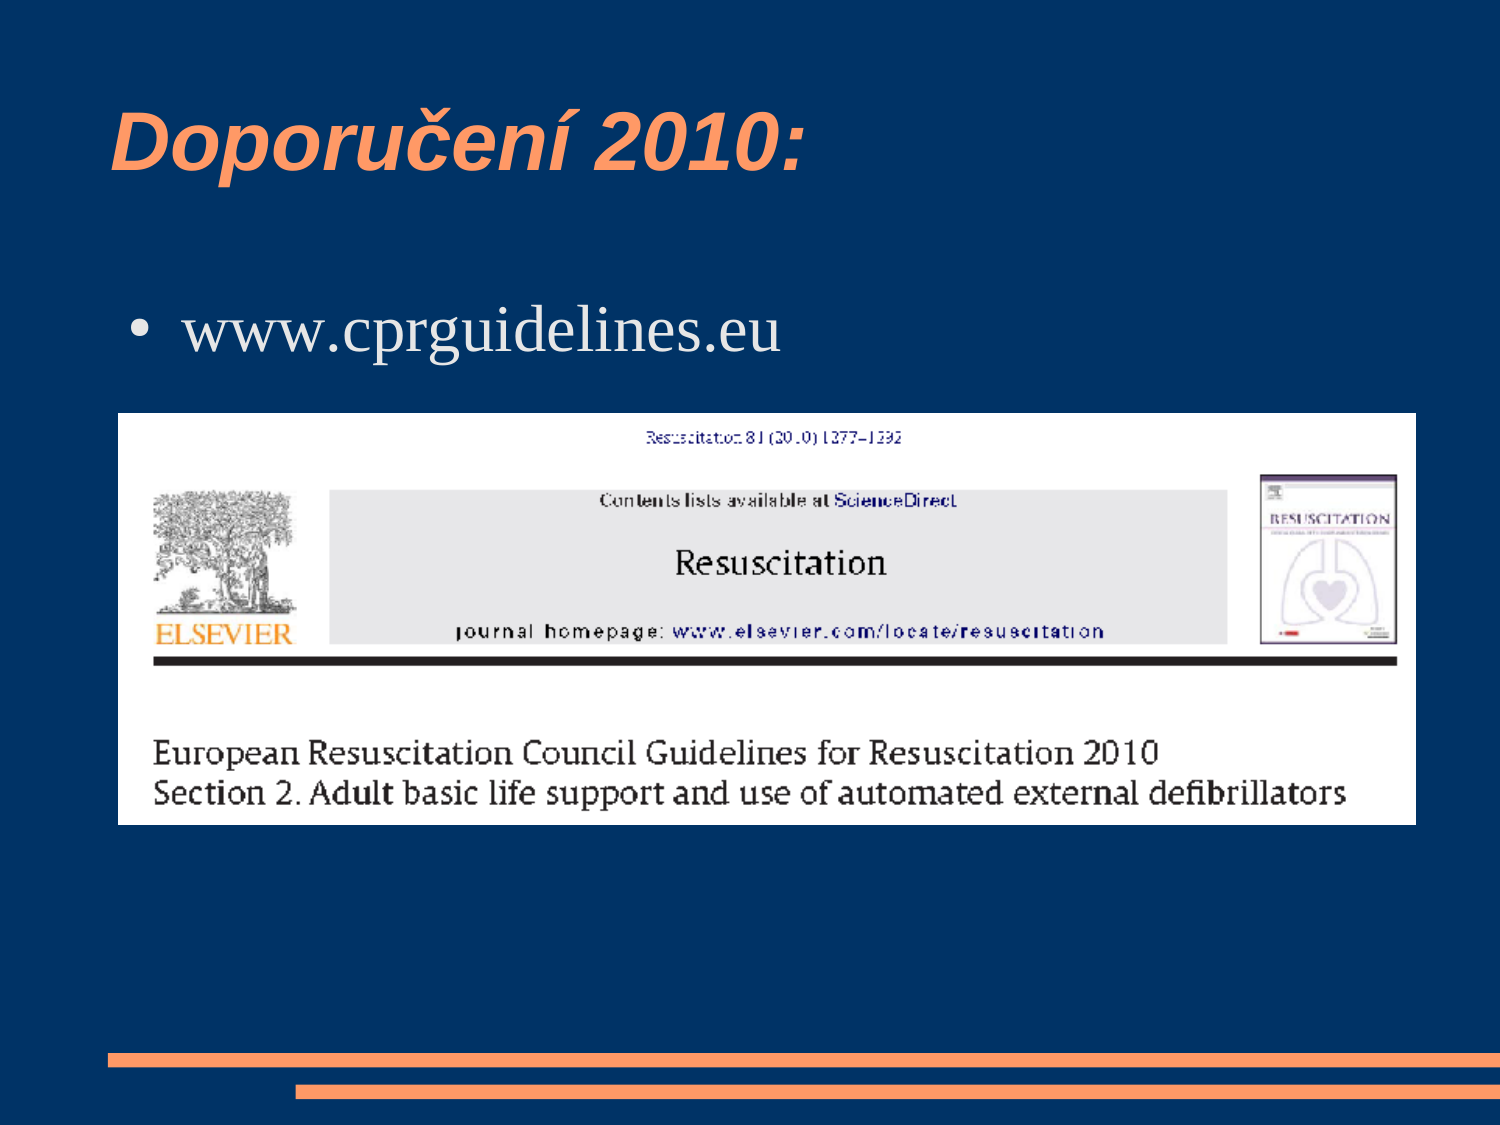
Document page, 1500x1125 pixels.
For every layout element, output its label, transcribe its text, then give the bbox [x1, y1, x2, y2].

title Doporučení 2010: [110, 36, 1392, 236]
picture [118, 413, 1418, 827]
list www.cprguidelines.eu [110, 292, 1416, 1013]
